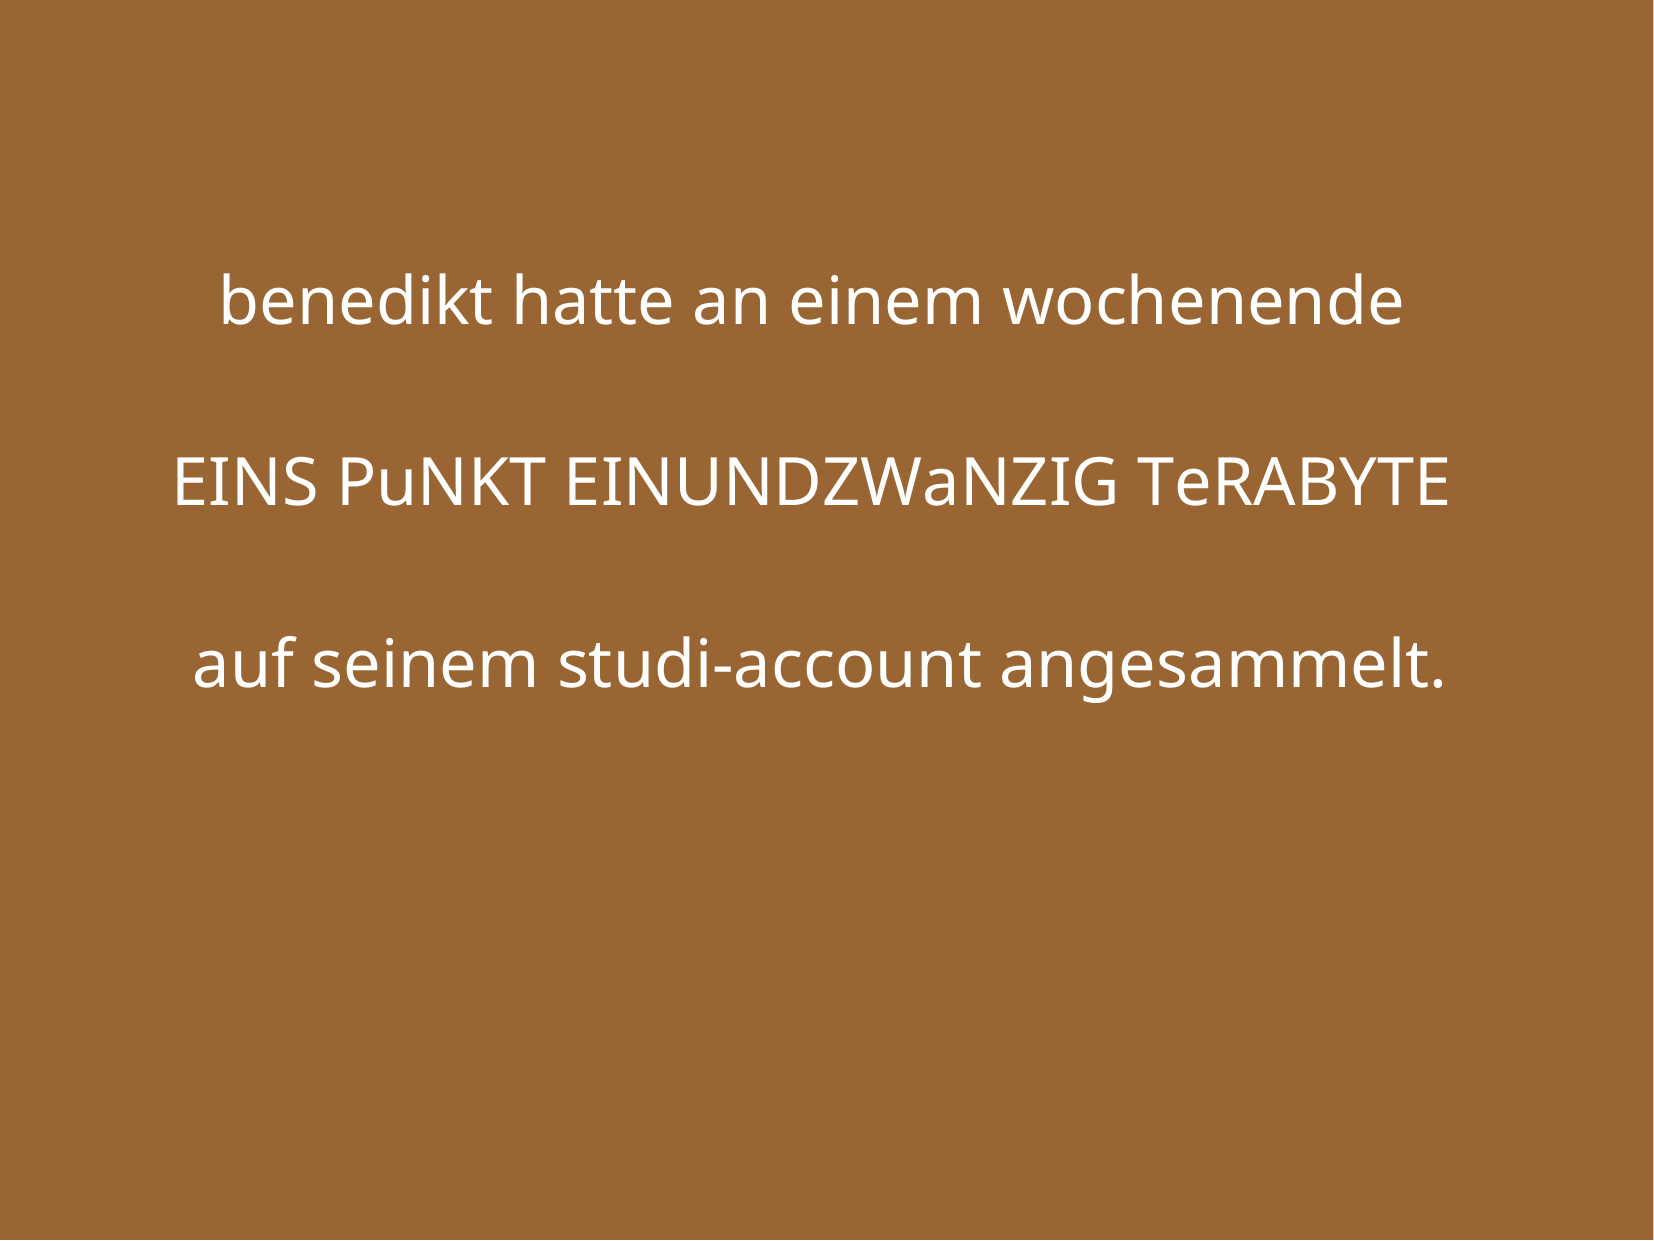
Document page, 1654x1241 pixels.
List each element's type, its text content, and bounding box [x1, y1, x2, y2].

subtitle benedikt hatte an einem wochenende EINS PuNKT EINUNDZWaNZIG TeRABYTE auf seinem studi-account angesammelt. [76, 0, 1565, 1109]
